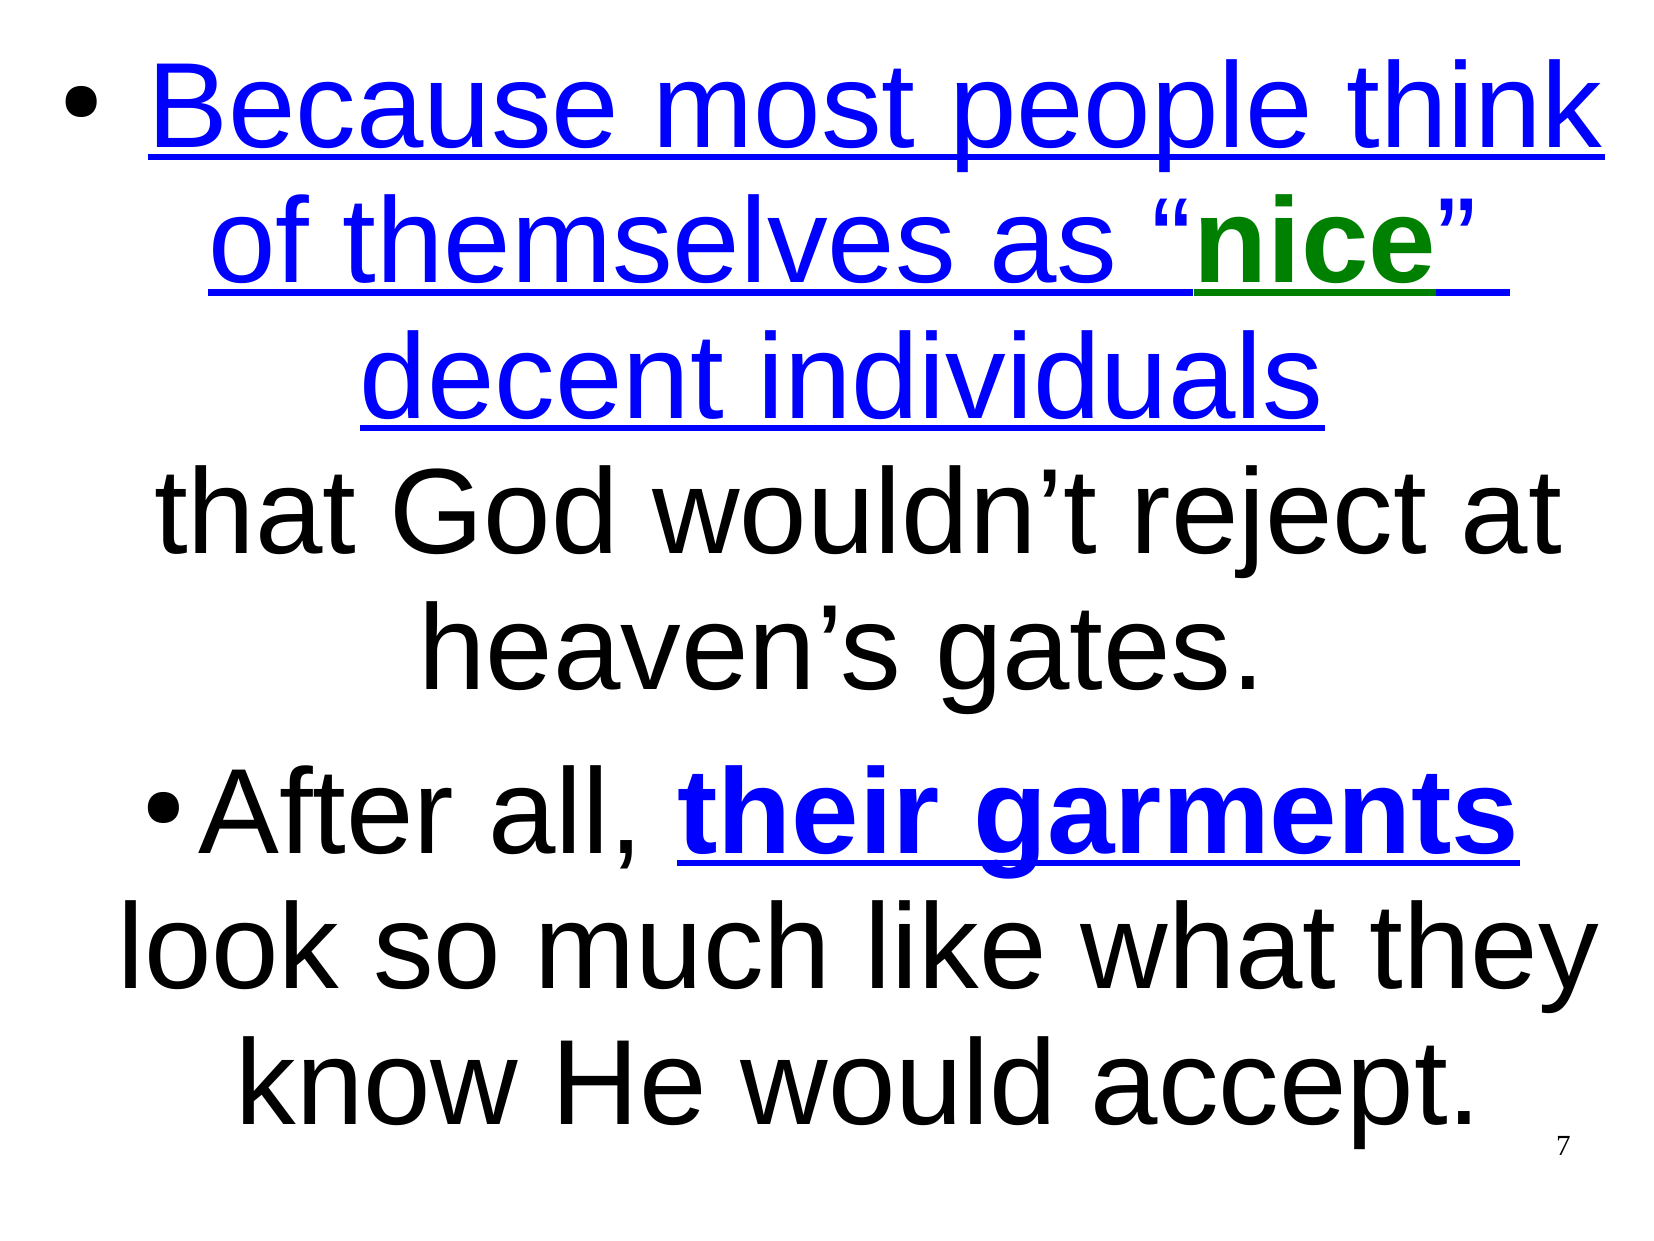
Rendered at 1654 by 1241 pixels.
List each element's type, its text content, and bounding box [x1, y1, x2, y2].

list Because most people think of themselves as “nice” decent individuals that God wouldn’t reject at heaven’s gates. After all, their garments look so much like what they know He would accept. [37, 37, 1613, 1201]
